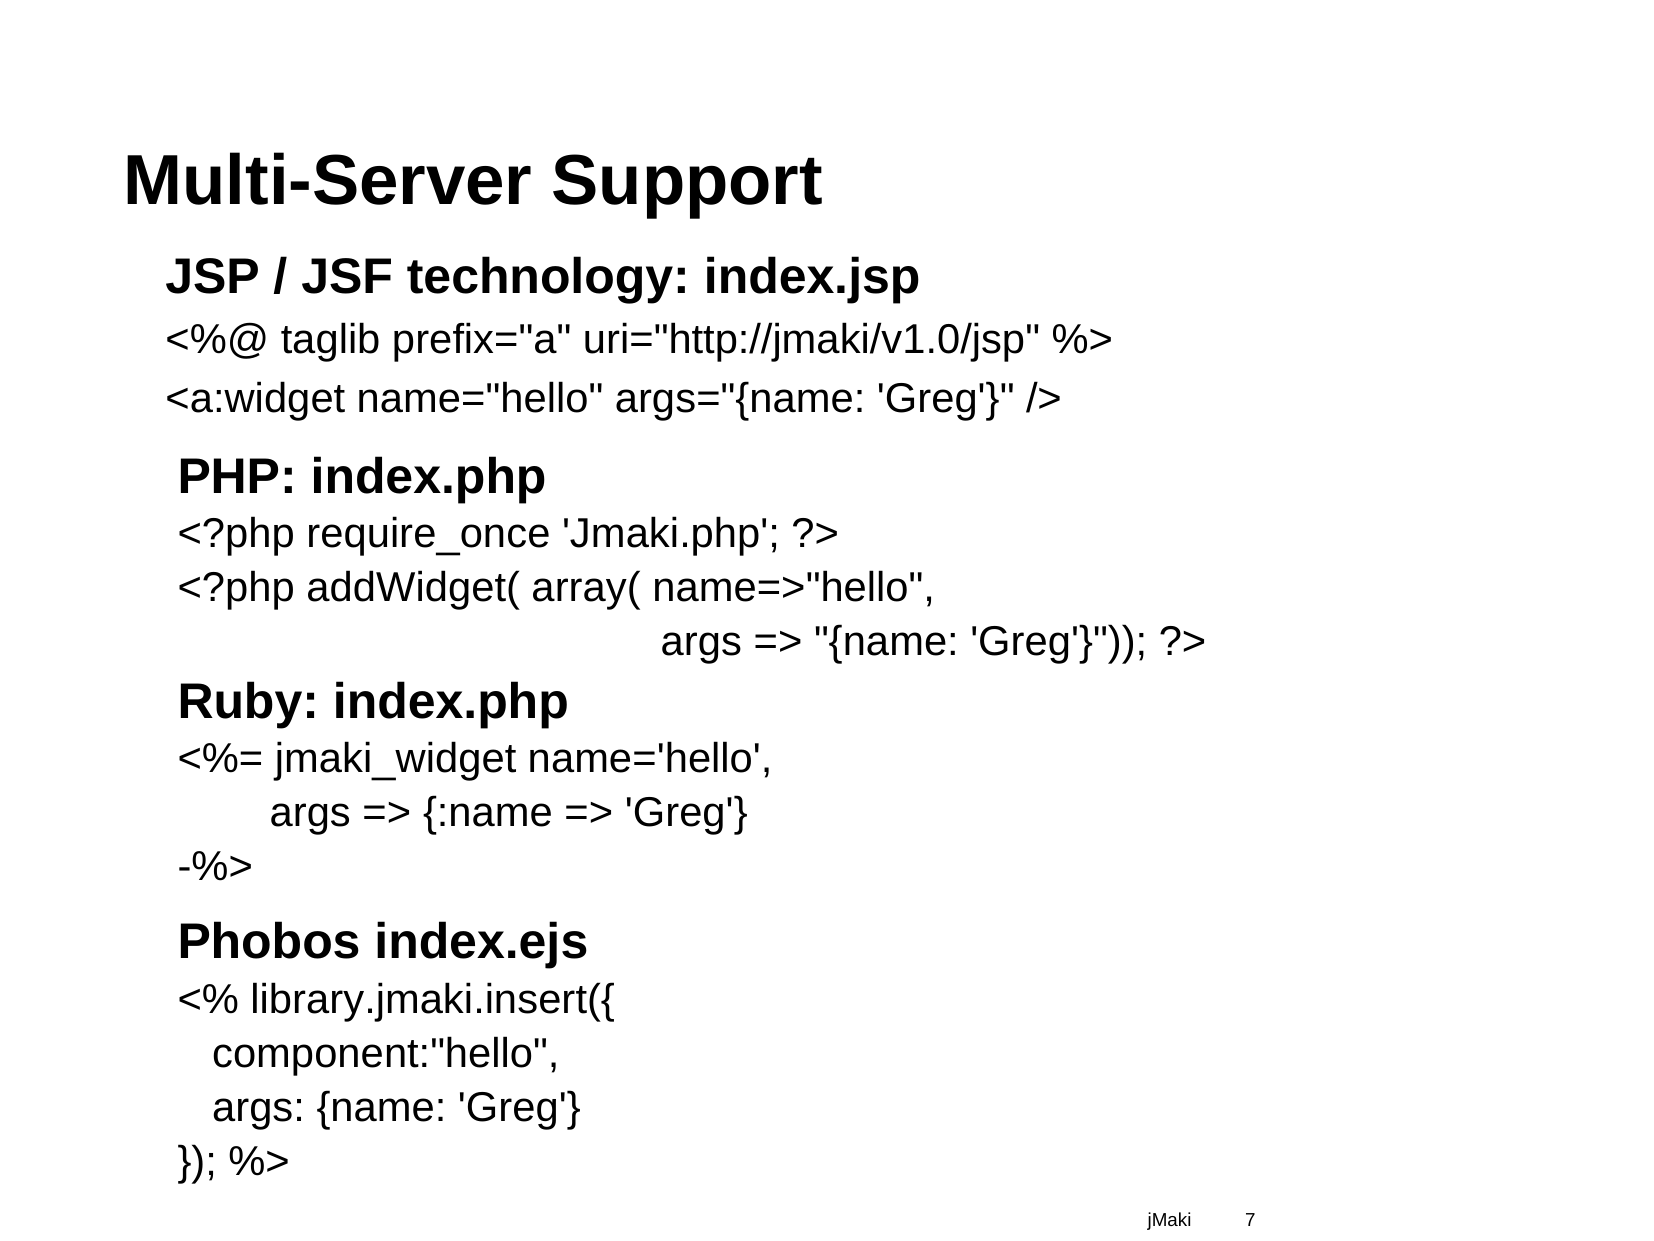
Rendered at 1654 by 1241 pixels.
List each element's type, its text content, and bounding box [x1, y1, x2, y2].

list JSP / JSF technology: index.jsp <%@ taglib prefix="a" uri="http://jmaki/v1.0/jsp" %> <a:widget name="hello" args="{name: 'Greg'}" /> [150, 247, 1613, 621]
text_box Phobos index.ejs <% library.jmaki.insert({ component:"hello", args: {name: 'Greg'} }); %> [75, 950, 1430, 1191]
title Multi-Server Support [124, 122, 1561, 298]
text_box PHP: index.php <?php require_once 'Jmaki.php'; ?> <?php addWidget( array( name=>"hello", args => "{name: 'Greg'}")); ?> [75, 450, 1576, 672]
text_box Ruby: index.php <%= jmaki_widget name='hello', args => {:name => 'Greg'} -%> [75, 675, 1576, 950]
